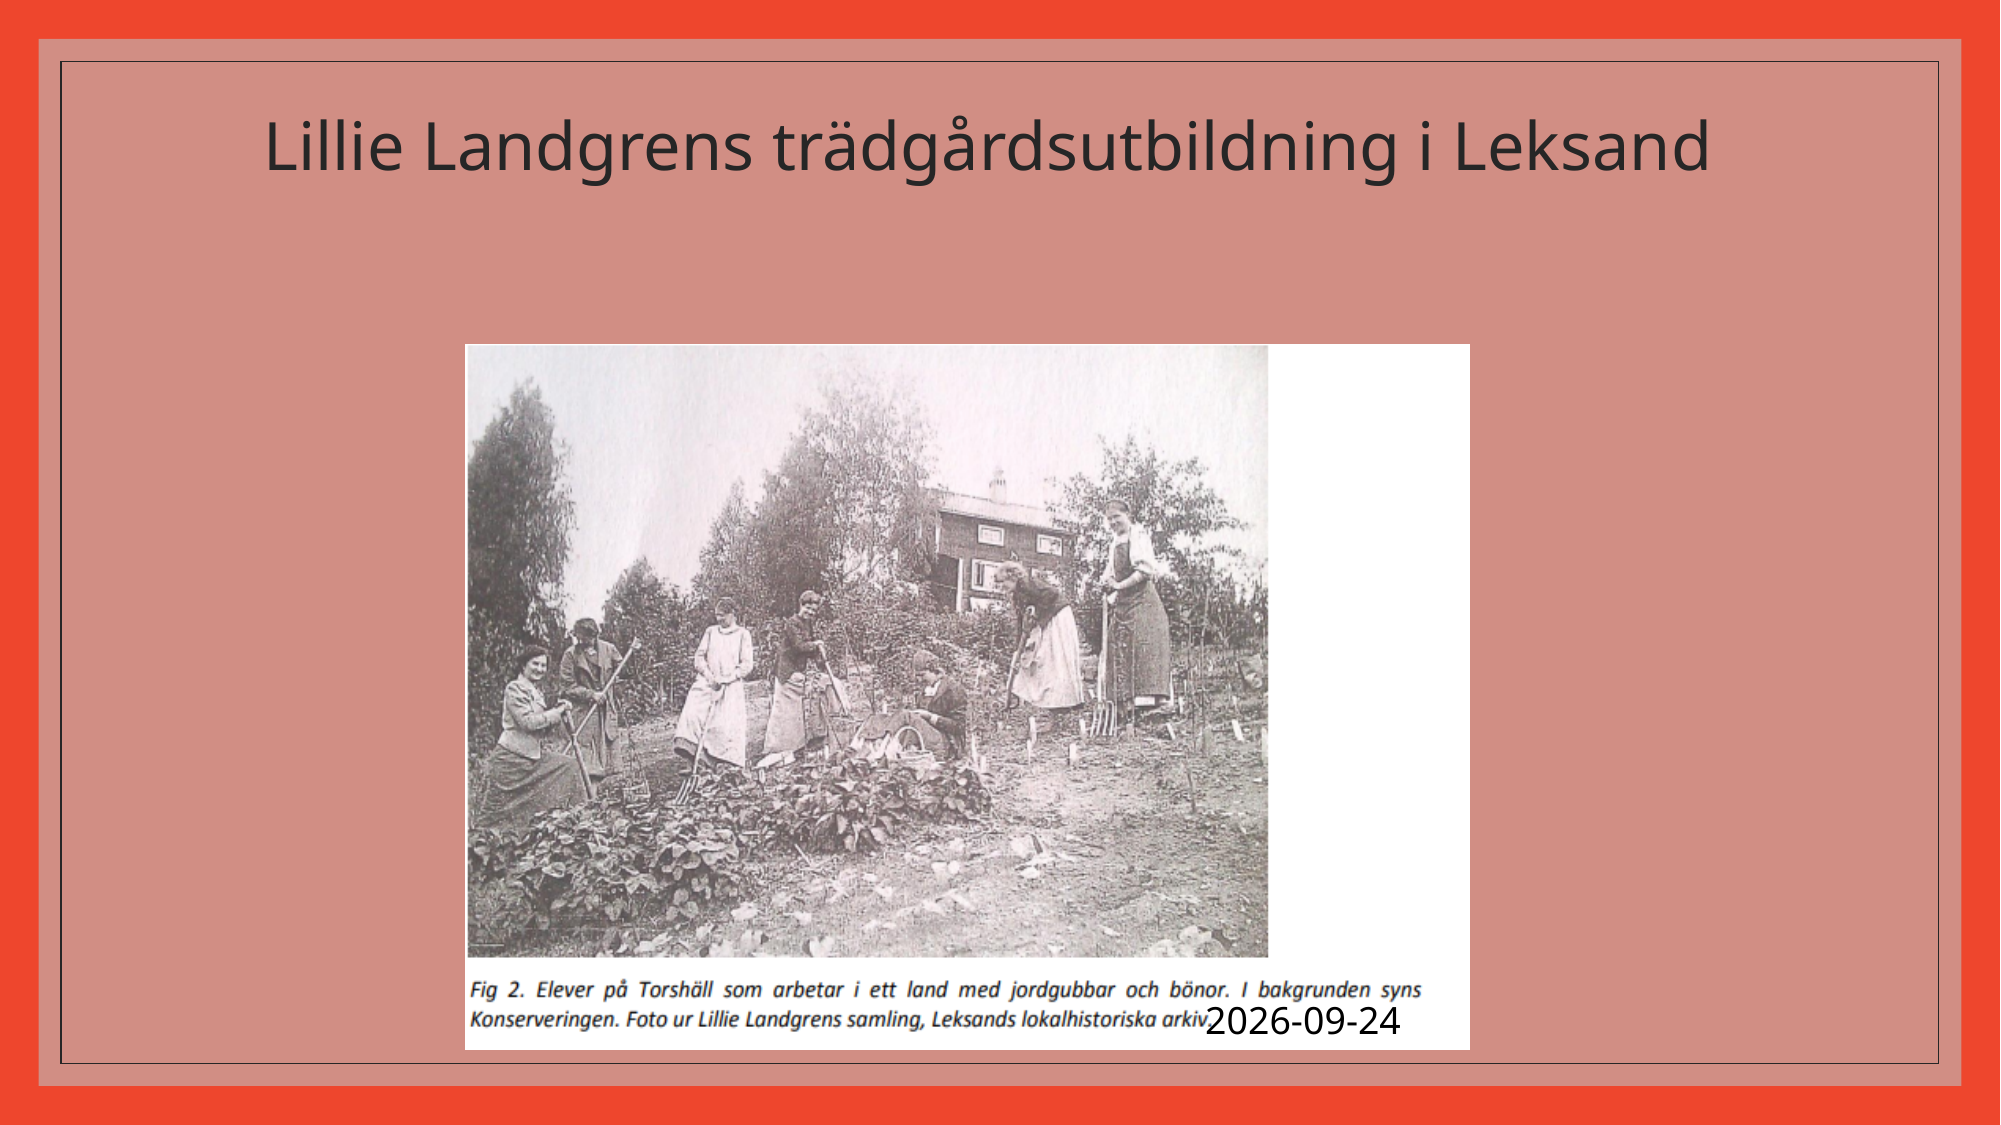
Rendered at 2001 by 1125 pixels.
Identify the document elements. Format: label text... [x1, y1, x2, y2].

picture [465, 344, 1470, 1050]
title Lillie Landgrens trädgårdsutbildning i Leksand [174, 105, 1825, 331]
slide_number 2020-10-11 [1190, 990, 1665, 1050]
